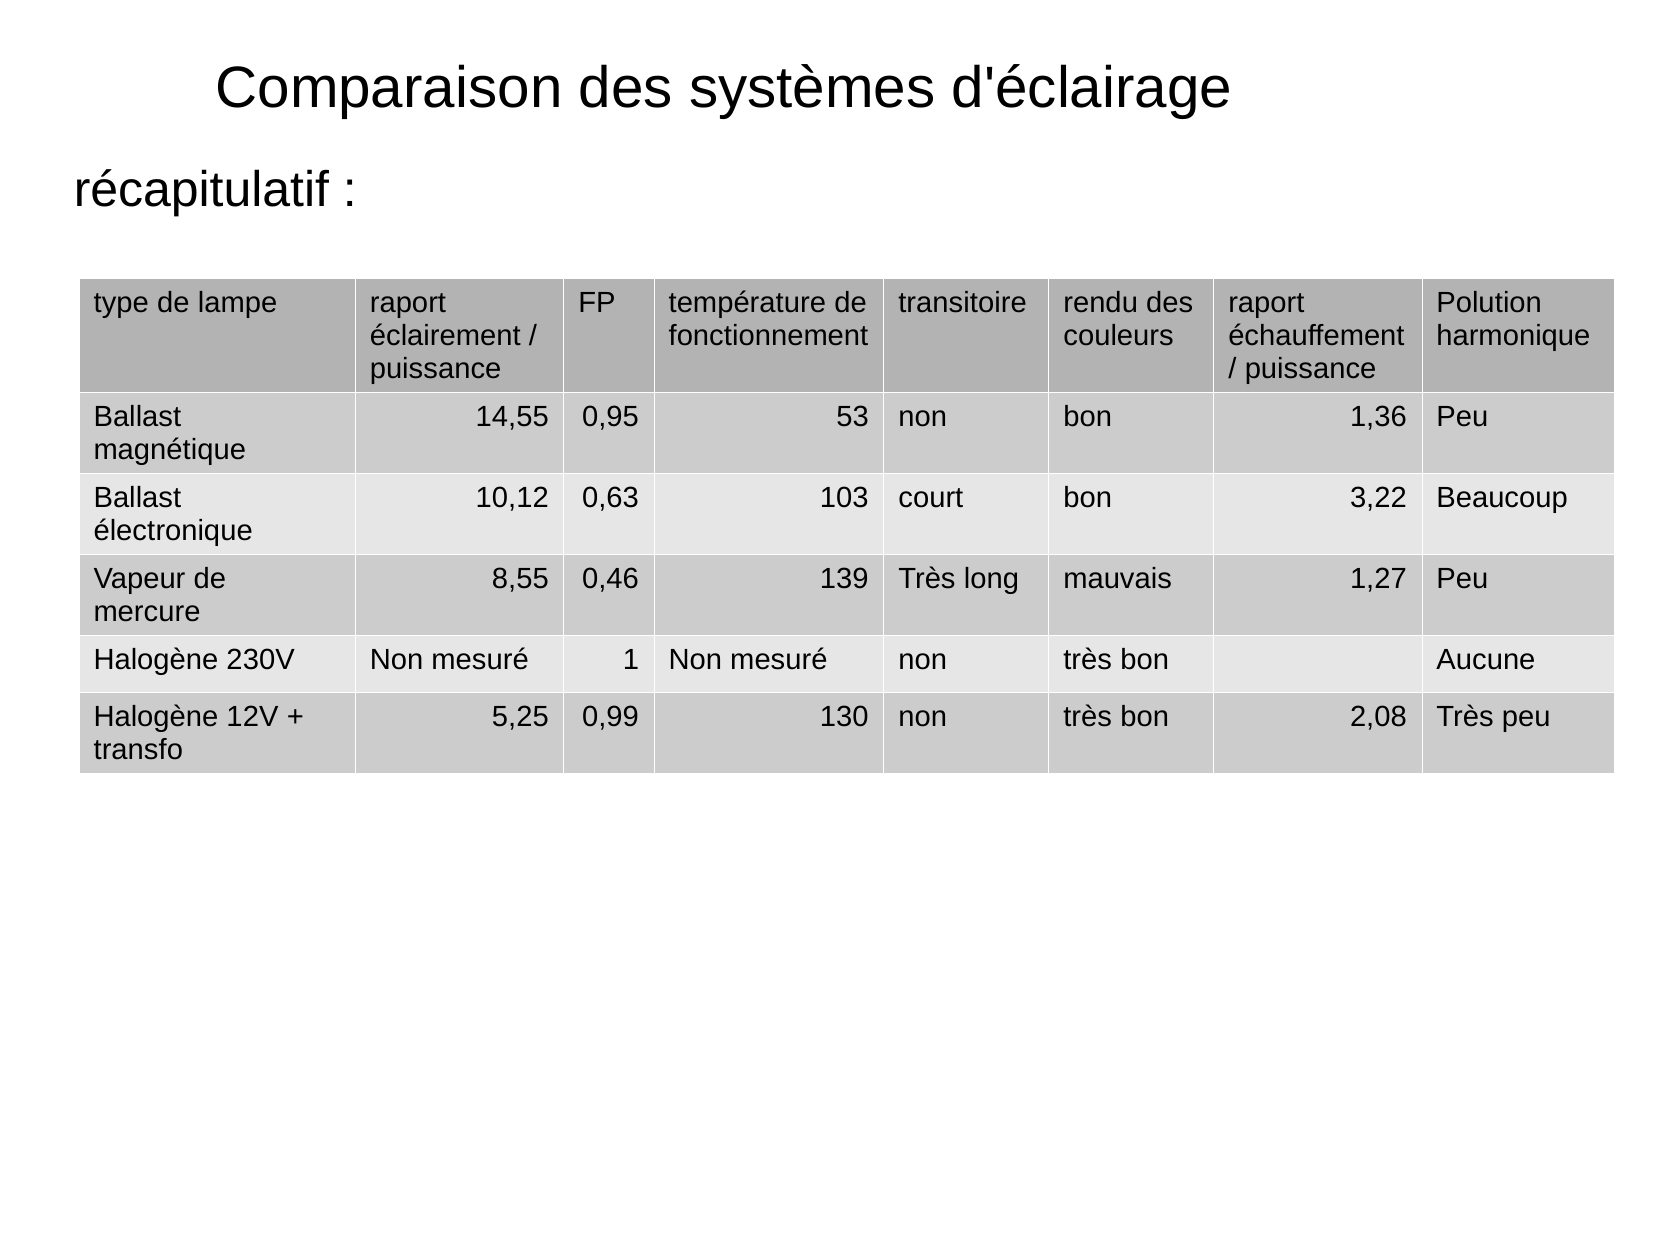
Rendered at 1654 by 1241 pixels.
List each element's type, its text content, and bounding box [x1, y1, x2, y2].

table_header raport éclairement / puissance [356, 279, 563, 392]
table_cell 103 [655, 474, 883, 554]
table_header Polution harmonique [1423, 279, 1614, 392]
table_header type de lampe [80, 279, 355, 392]
table_cell 8,55 [356, 555, 563, 635]
table_cell non [884, 393, 1048, 473]
table_cell 0,46 [564, 555, 654, 635]
table_header FP [564, 279, 654, 392]
table_cell 53 [655, 393, 883, 473]
table_cell Non mesuré [655, 636, 883, 692]
table_cell 0,95 [564, 393, 654, 473]
table_cell Halogène 230V [80, 636, 355, 692]
table_header rendu des couleurs [1049, 279, 1213, 392]
table_cell Très long [884, 555, 1048, 635]
table_header raport échauffement/ puissance [1214, 279, 1422, 392]
table_cell 5,25 [356, 693, 563, 773]
table_cell mauvais [1049, 555, 1213, 635]
table_cell bon [1049, 393, 1213, 473]
text_box récapitulatif : [59, 153, 827, 225]
table_cell 0,63 [564, 474, 654, 554]
table_cell Ballast électronique [80, 474, 355, 554]
table_cell Halogène 12V + transfo [80, 693, 355, 773]
text_box Comparaison des systèmes d'éclairage [200, 47, 1246, 128]
table_cell Ballast magnétique [80, 393, 355, 473]
table_cell 0,99 [564, 693, 654, 773]
table_cell très bon [1049, 693, 1213, 773]
table_cell Peu [1423, 555, 1614, 635]
table_header transitoire [884, 279, 1048, 392]
table_cell 1,36 [1214, 393, 1422, 473]
table_header température de fonctionnement [655, 279, 883, 392]
table_cell bon [1049, 474, 1213, 554]
table_cell 14,55 [356, 393, 563, 473]
table_cell Non mesuré [356, 636, 563, 692]
table_cell court [884, 474, 1048, 554]
table_cell Vapeur de mercure [80, 555, 355, 635]
table_cell Beaucoup [1423, 474, 1614, 554]
table_cell non [884, 636, 1048, 692]
table_cell Très peu [1423, 693, 1614, 773]
table_cell 139 [655, 555, 883, 635]
table_cell très bon [1049, 636, 1213, 692]
table_cell 130 [655, 693, 883, 773]
table_cell Aucune [1423, 636, 1614, 692]
table_cell 3,22 [1214, 474, 1422, 554]
table_cell 10,12 [356, 474, 563, 554]
table_cell 1 [564, 636, 654, 692]
table_cell [1214, 636, 1422, 692]
table_cell non [884, 693, 1048, 773]
table_cell 2,08 [1214, 693, 1422, 773]
table_cell Peu [1423, 393, 1614, 473]
table_cell 1,27 [1214, 555, 1422, 635]
